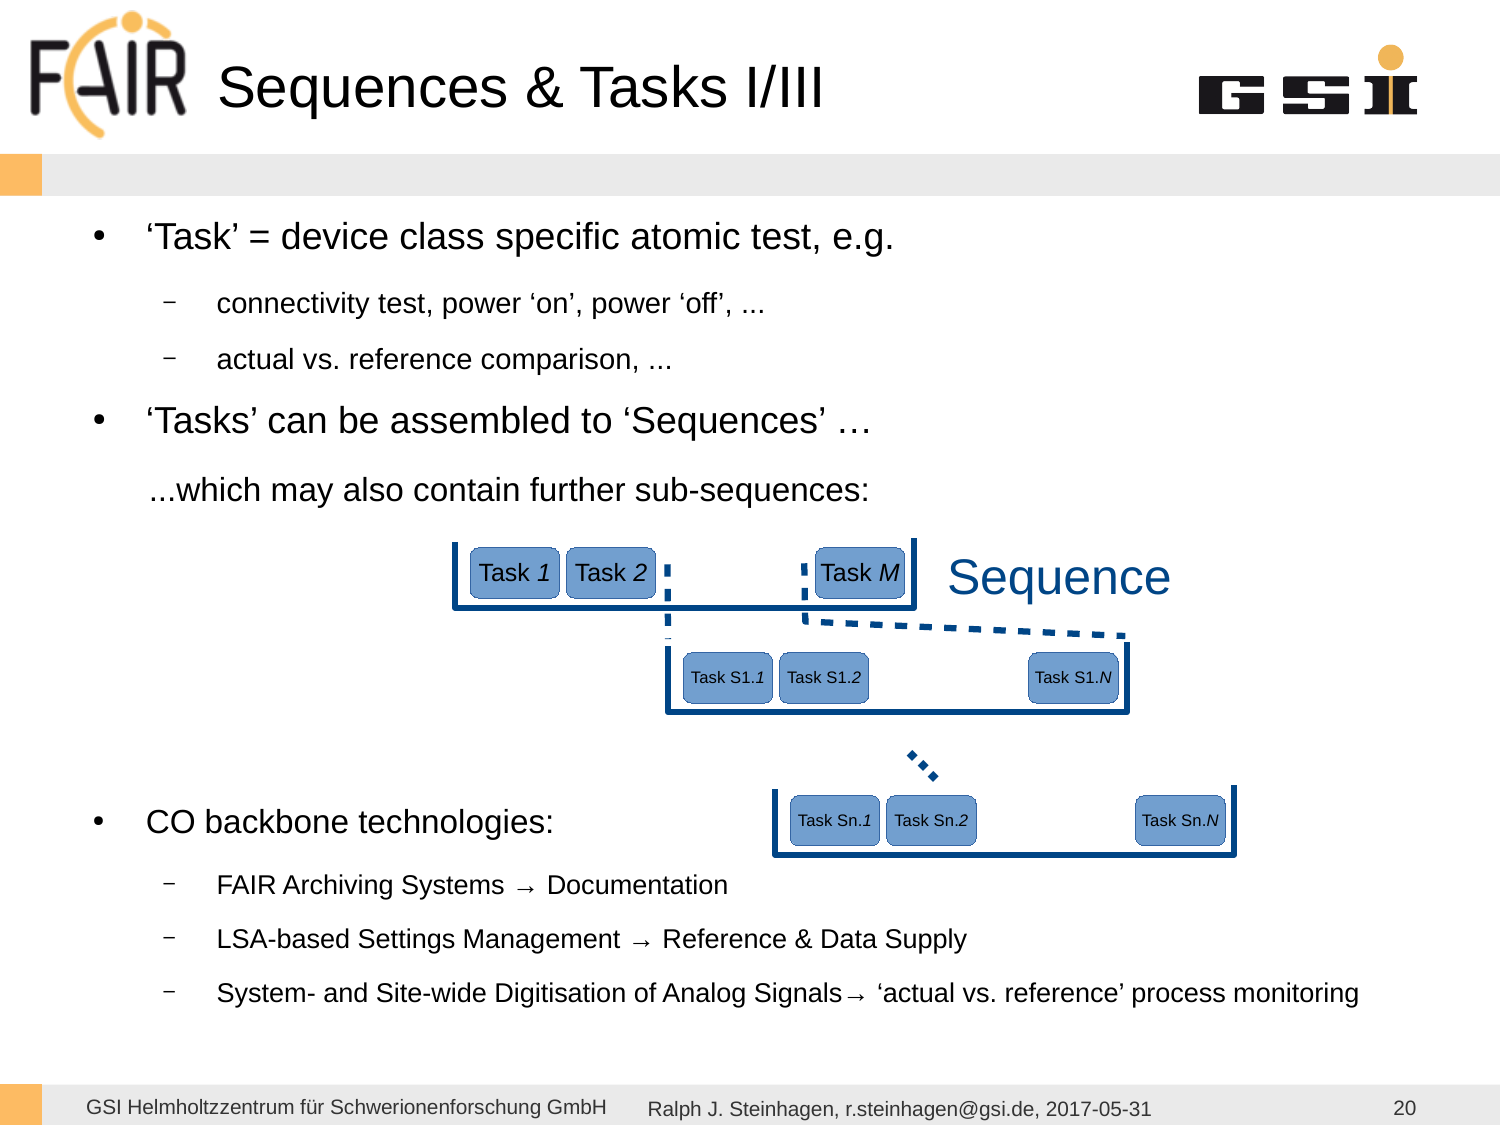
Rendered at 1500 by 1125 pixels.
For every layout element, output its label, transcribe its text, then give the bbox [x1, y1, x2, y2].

list ‘Task’ = device class specific atomic test, e.g. connectivity test, power ‘on’, power ‘off’, ... actual vs. reference comparison, ... ‘Tasks’ can be assembled to ‘Sequences’ … ...which may also contain further sub-sequences: CO backbone technologies: FAIR Archiving Systems → Documentation LSA-based Settings Management → Reference & Data Supply System- and Site-wide Digitisation of Analog Signals→ ‘actual vs. reference’ process monitoring [75, 215, 1425, 1055]
text_box Task S1.2 [779, 652, 869, 704]
text_box Task Sn.N [1135, 795, 1226, 846]
text_box Task M [815, 547, 905, 599]
picture [30, 9, 187, 141]
picture [1197, 42, 1419, 117]
title Sequences & Tasks I/III [217, 20, 1180, 147]
text_box Task 1 [470, 547, 560, 599]
text_box Sequence [932, 542, 1219, 613]
text_box Task Sn.1 [790, 795, 880, 846]
text_box Task 2 [566, 547, 656, 599]
text_box ... [873, 715, 998, 827]
text_box ... [927, 702, 940, 709]
text_box Task S1.N [1028, 652, 1119, 704]
text_box Task S1.1 [683, 652, 773, 704]
text_box Task Sn.2 [886, 795, 977, 846]
